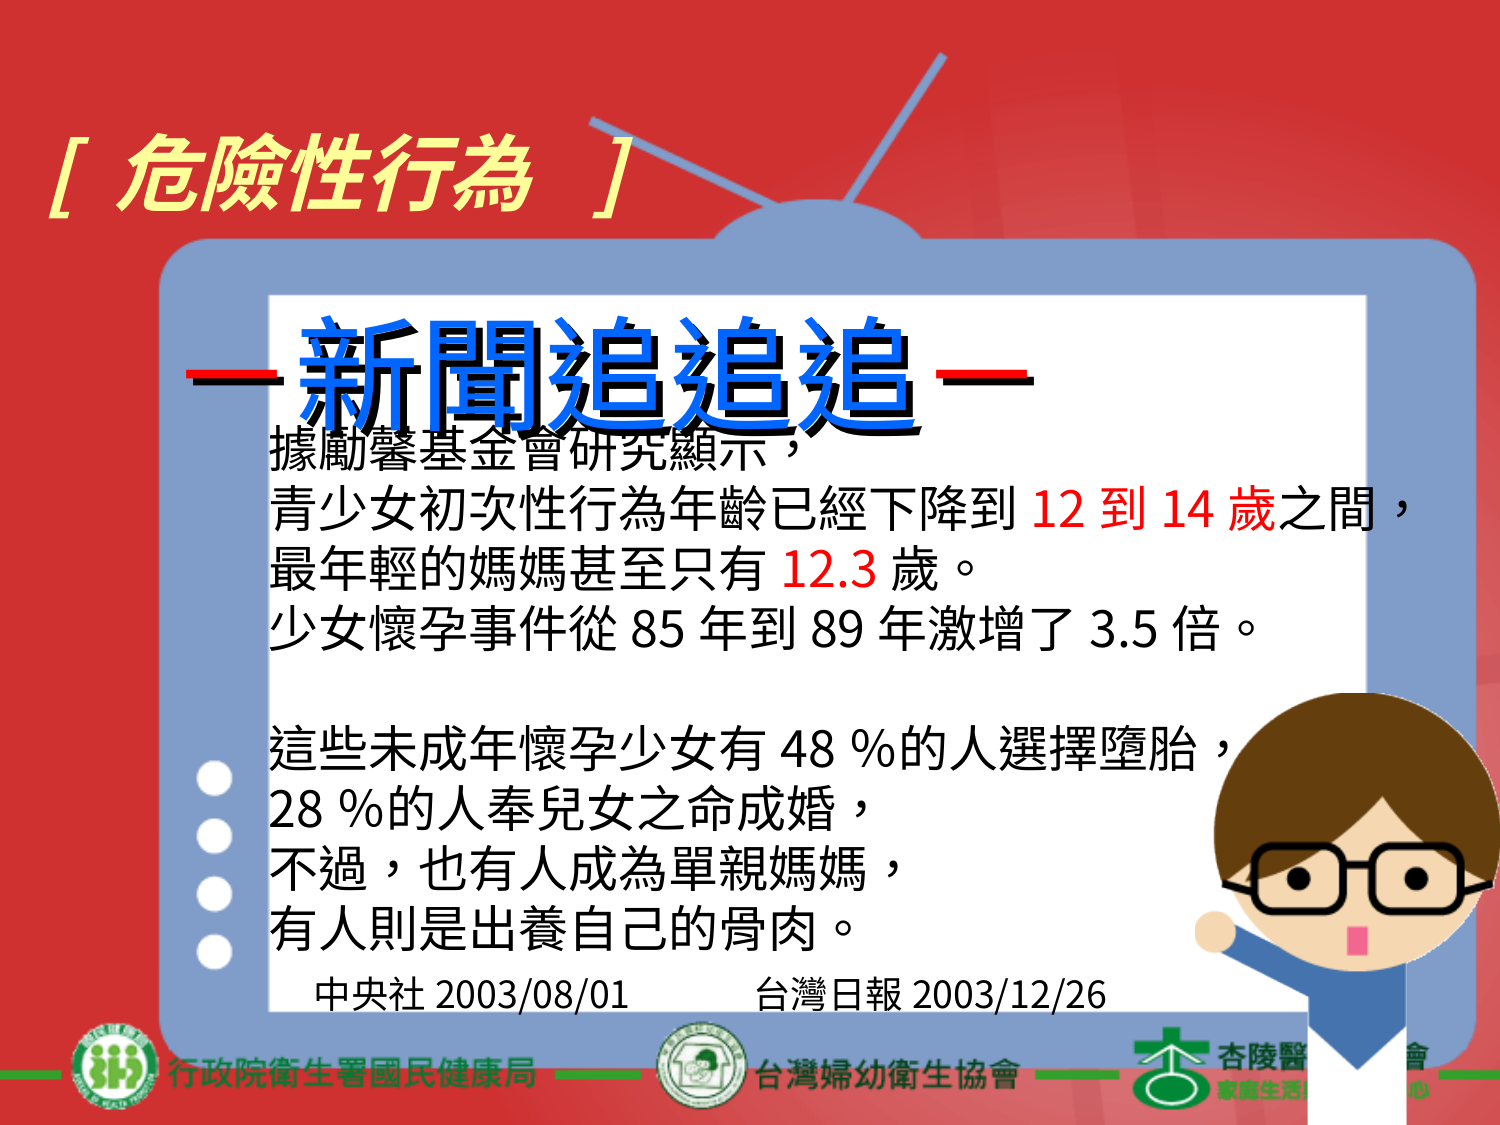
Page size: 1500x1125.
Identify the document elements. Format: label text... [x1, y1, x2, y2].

text_box [ 危險性行為 ] －新聞追追追－ [29, 113, 1117, 455]
picture [0, 0, 1500, 1125]
text_box 台灣日報2003/12/26 [738, 962, 1123, 1024]
text_box 中央社2003/08/01 [298, 962, 646, 1024]
text_box 據勵馨基金會研究顯示， 青少女初次性行為年齡已經下降到12到14歲之間， 最年輕的媽媽甚至只有12.3歲。 少女懷孕事件從85年到89年激增了3.5倍。 這些未成年懷孕少女有48％的人選擇墮胎， 28％的人奉兒女之命成婚， 不過，也有人成為單親媽媽， 有人則是出養自己的骨肉。 [253, 409, 1412, 966]
